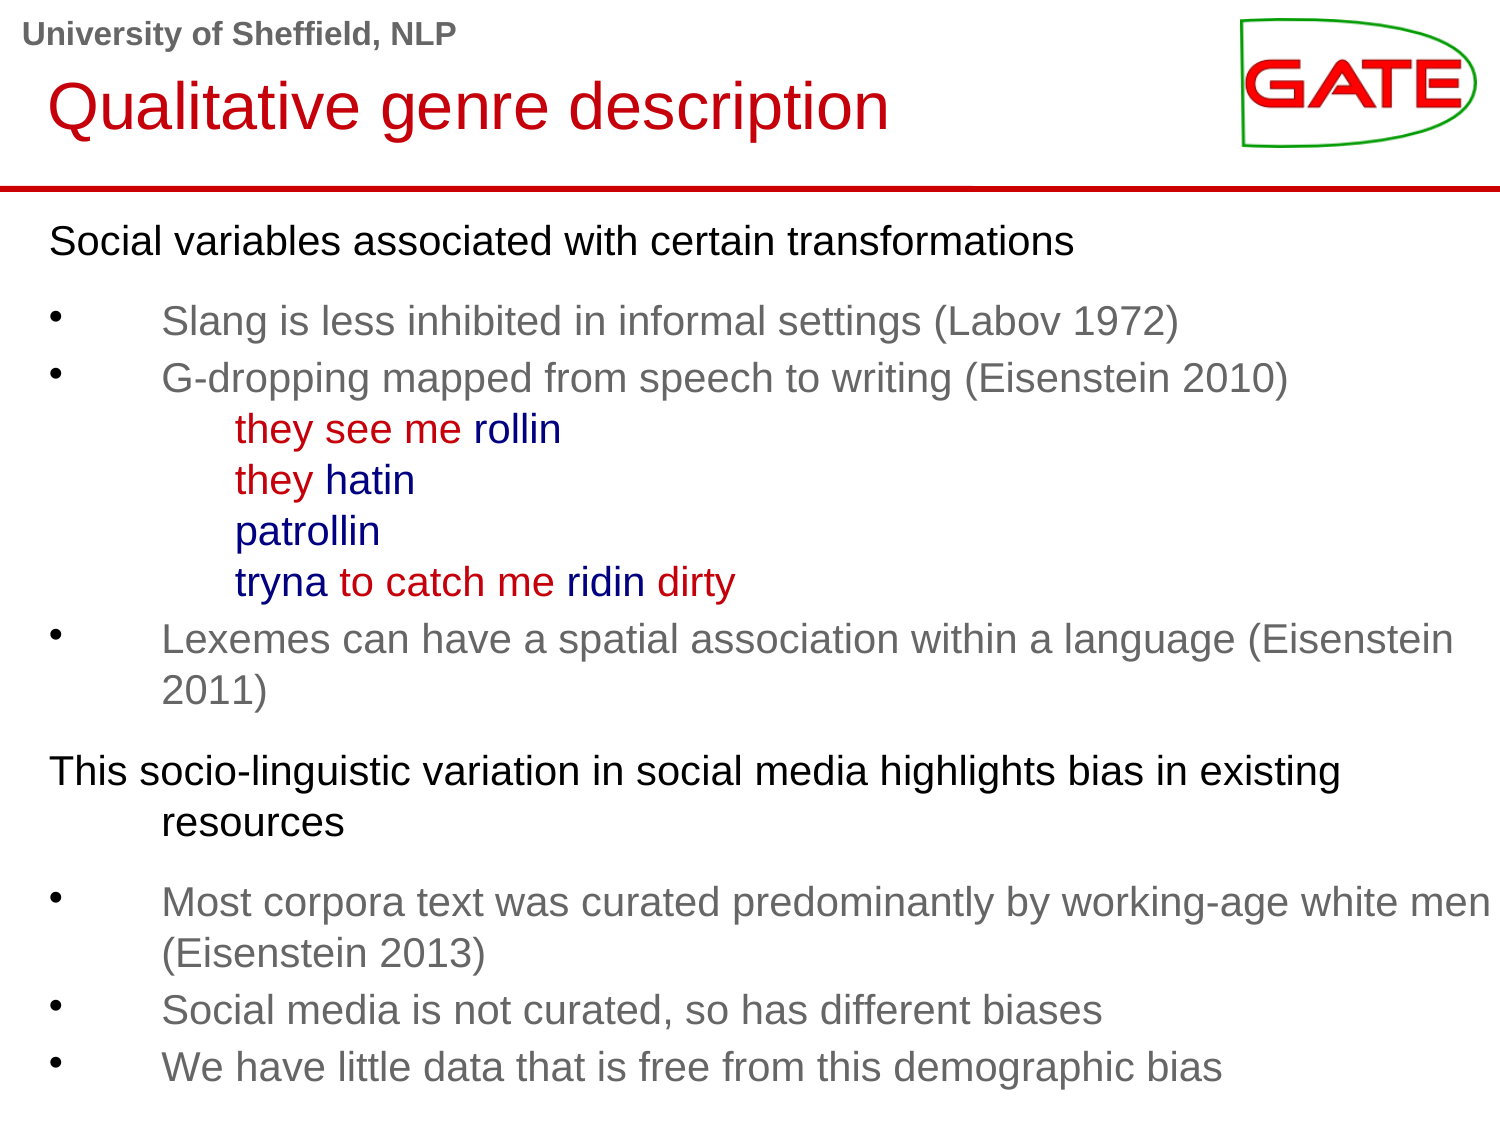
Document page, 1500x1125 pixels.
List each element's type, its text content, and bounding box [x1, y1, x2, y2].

text_box Social variables associated with certain transformations Slang is less inhibited in informal settings (Labov 1972) G-dropping mapped from speech to writing (Eisenstein 2010) they see me rollin they hatin patrollin tryna to catch me ridin dirty Lexemes can have a spatial association within a language (Eisenstein 2011) This socio-linguistic variation in social media highlights bias in existing resources Most corpora text was curated predominantly by working-age white men (Eisenstein 2013) Social media is not curated, so has different biases We have little data that is free from this demographic bias [47, 212, 1500, 1064]
picture [1240, 18, 1477, 148]
text_box Qualitative genre description [47, 47, 1267, 168]
